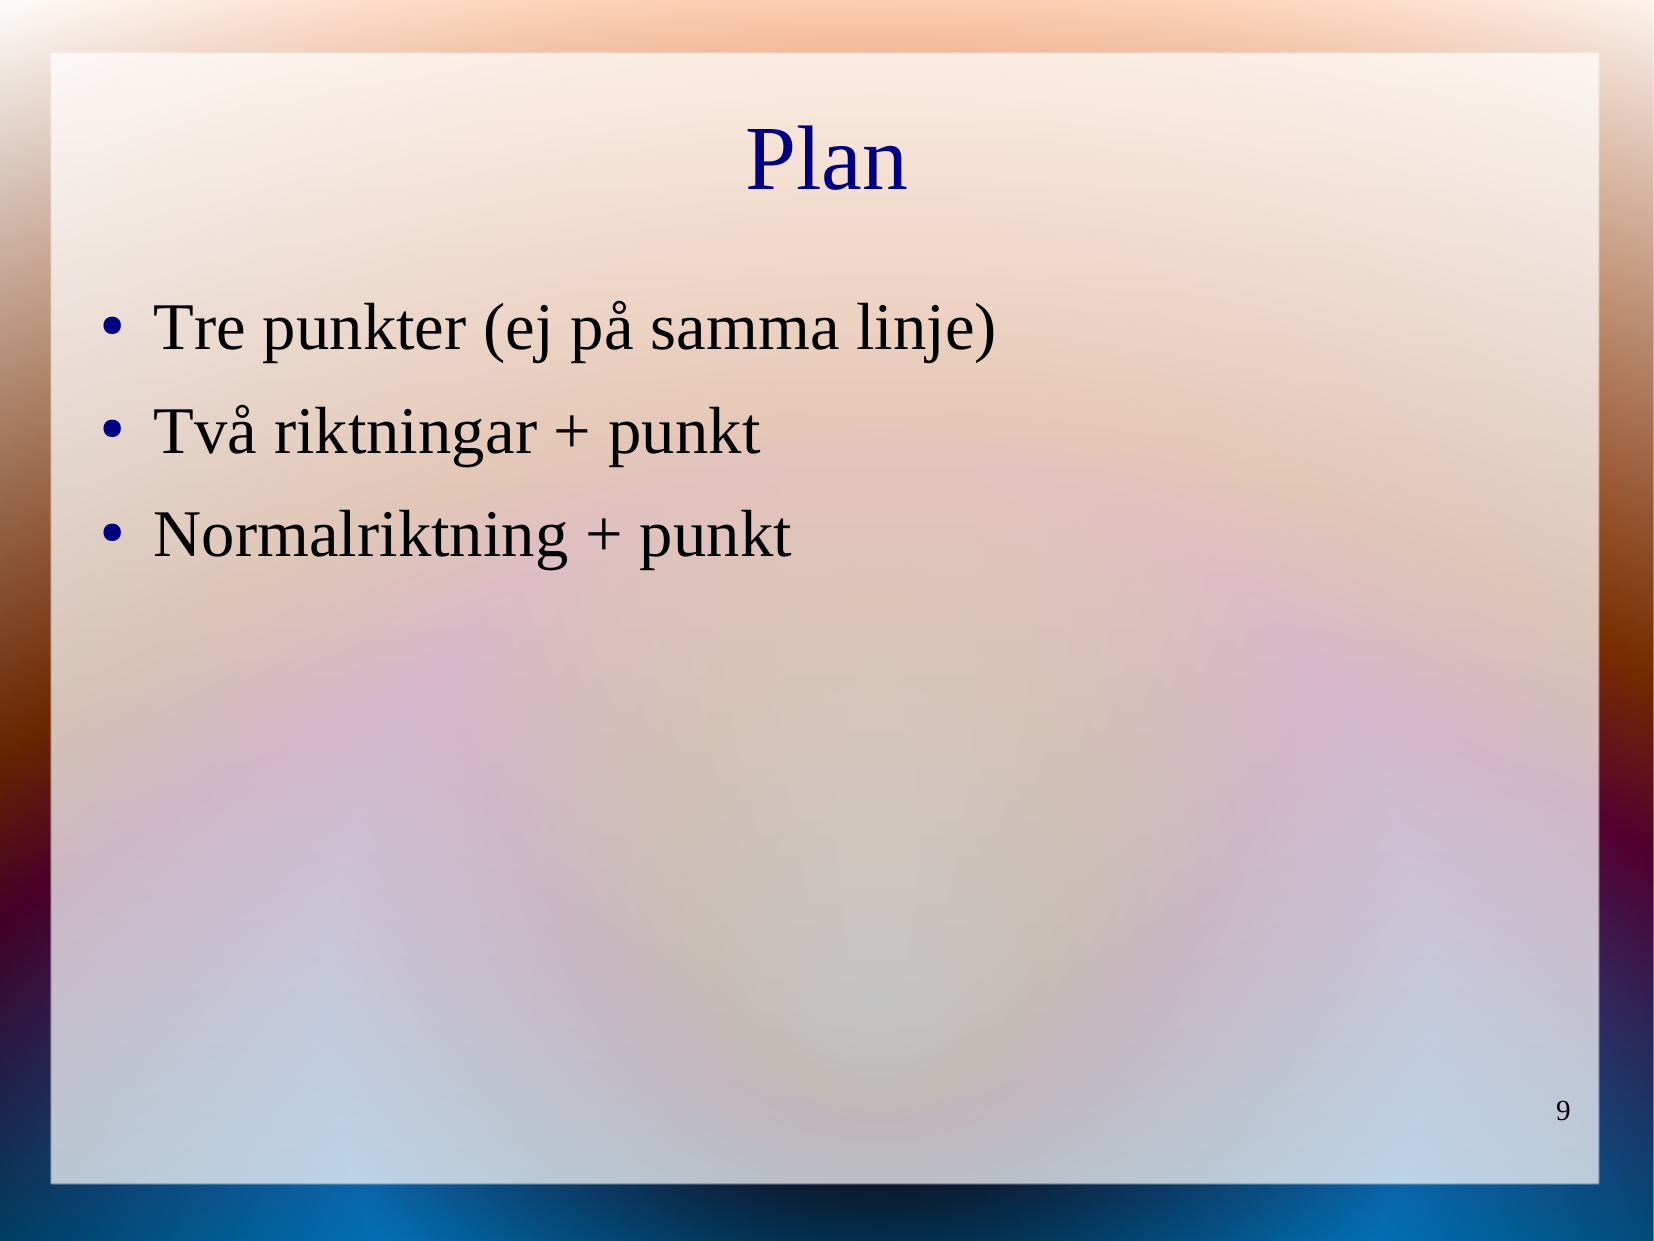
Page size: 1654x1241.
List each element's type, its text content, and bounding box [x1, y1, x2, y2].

title Plan [82, 62, 1571, 256]
list Tre punkter (ej på samma linje) Två riktningar + punkt Normalriktning + punkt [82, 290, 1571, 1019]
picture [0, 0, 1654, 1241]
